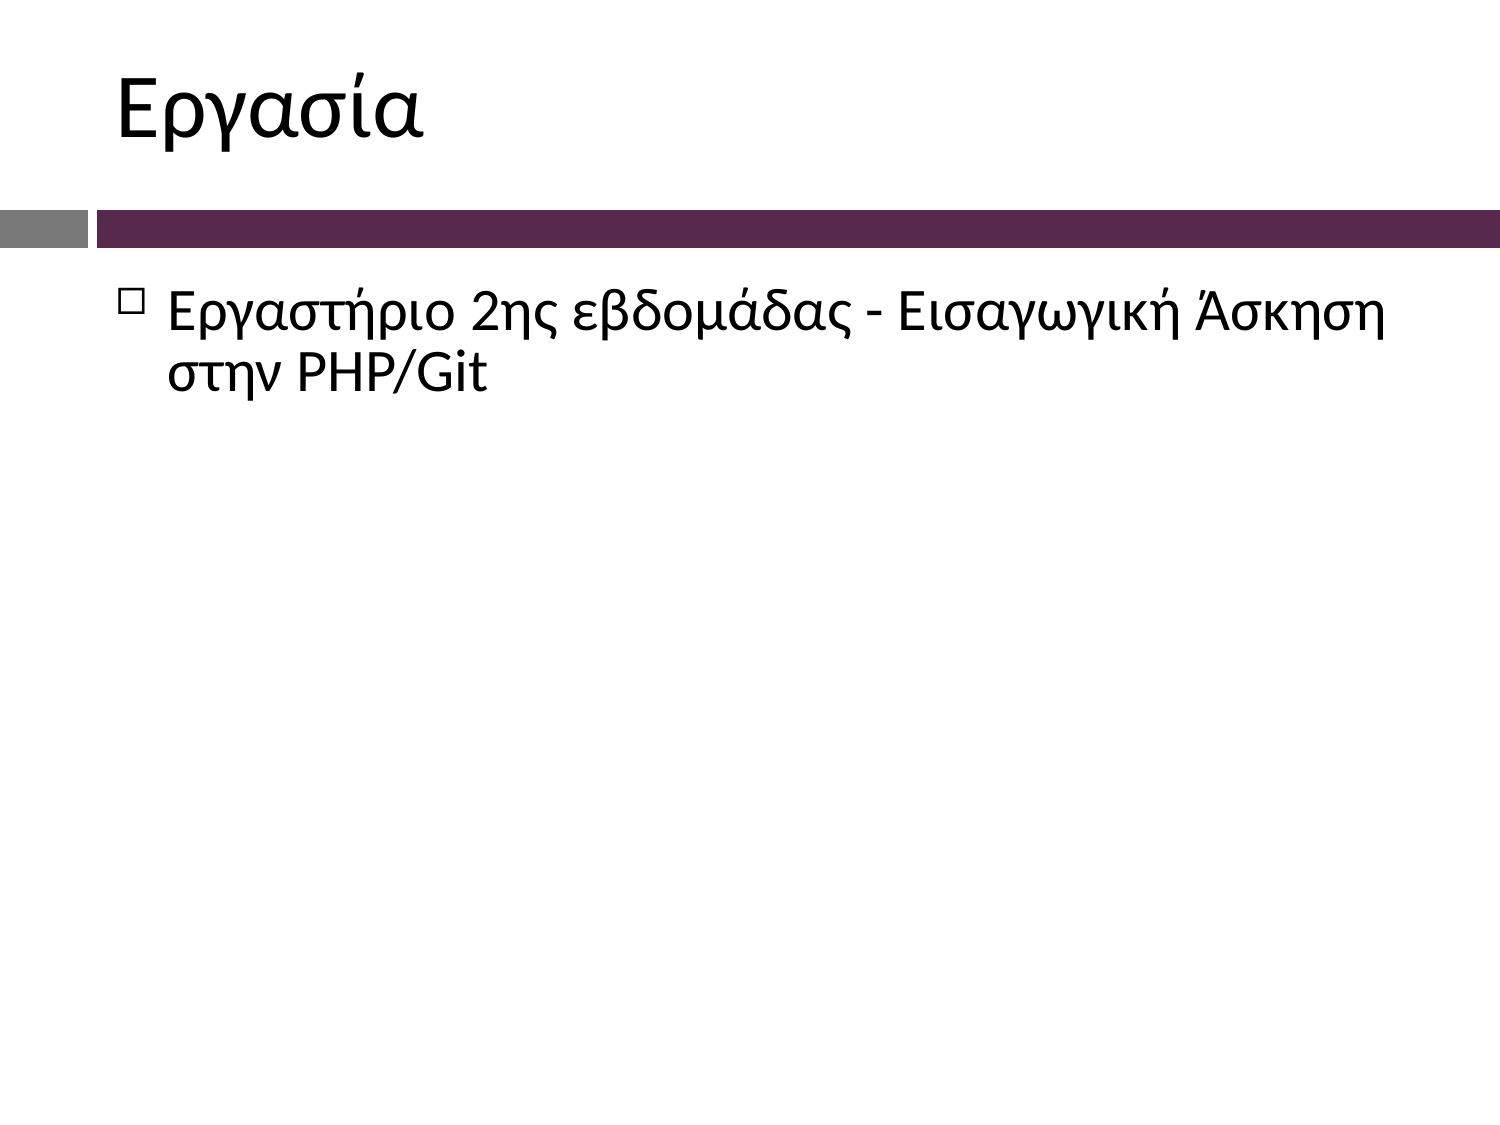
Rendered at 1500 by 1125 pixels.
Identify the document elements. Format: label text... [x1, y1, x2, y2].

title Εργασία [100, 19, 1438, 182]
list Εργαστήριο 2ης εβδομάδας - Εισαγωγική Άσκηση στην PHP/Git [100, 262, 1438, 1000]
